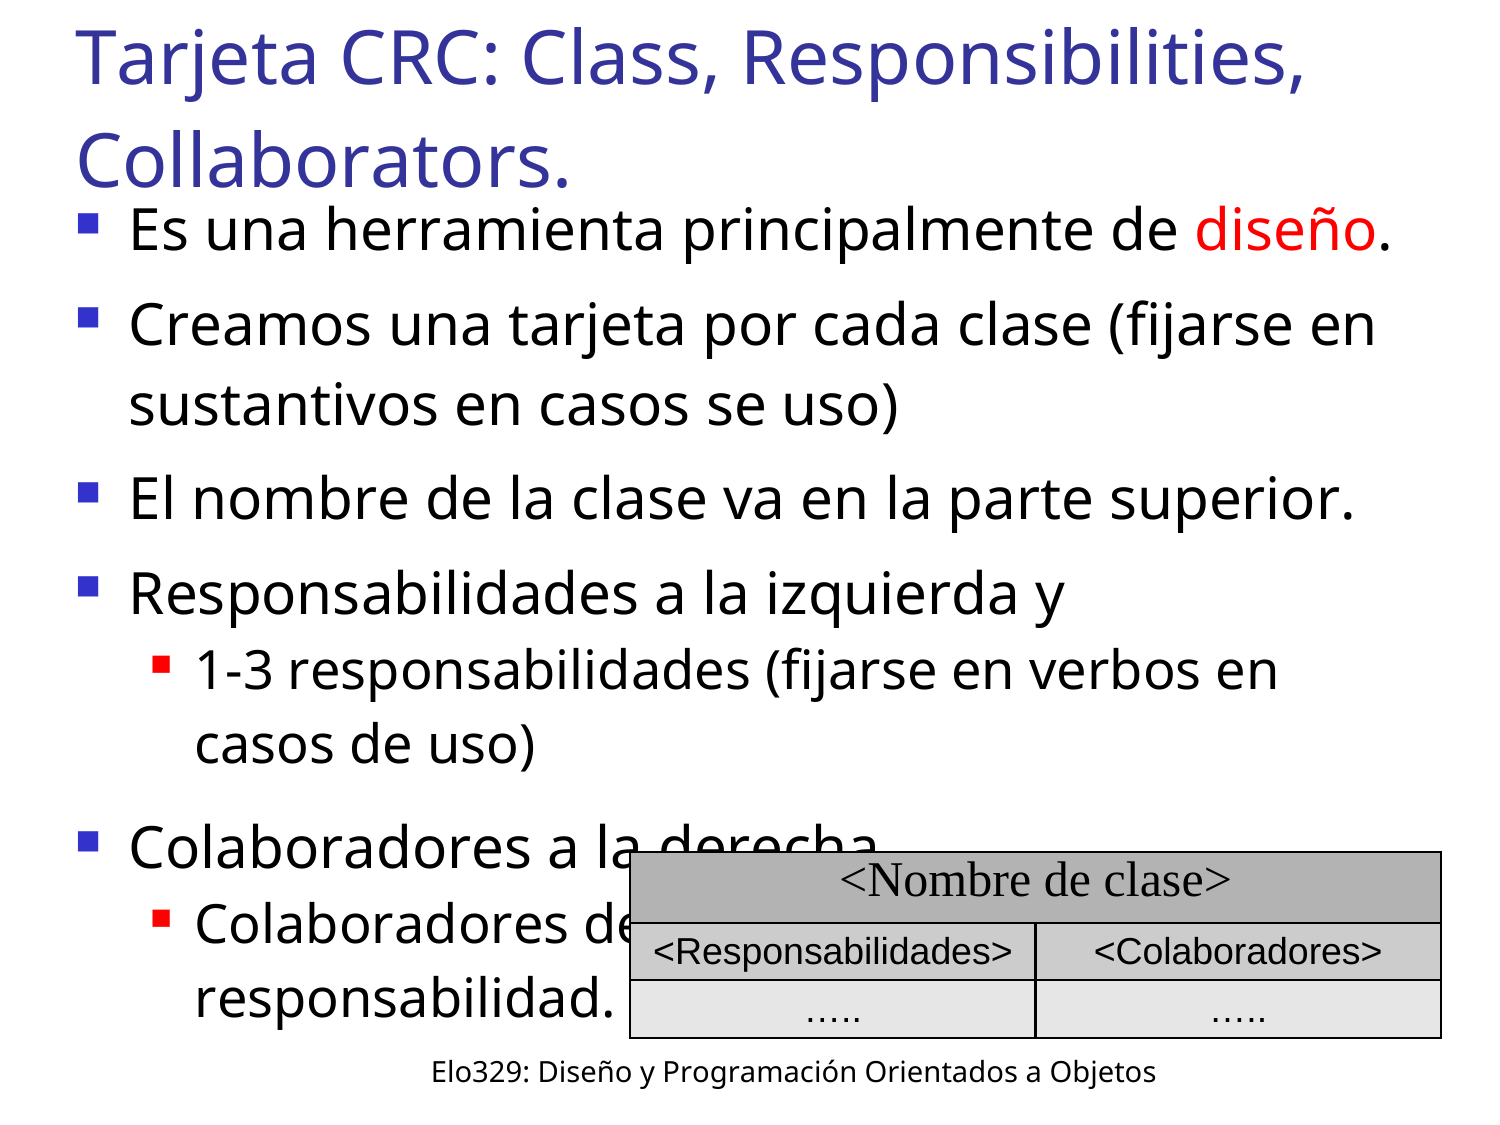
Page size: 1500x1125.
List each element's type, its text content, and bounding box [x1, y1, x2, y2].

table_header <Nombre de clase> [631, 853, 1440, 922]
table_cell <Colaboradores> [1037, 924, 1440, 979]
table_cell ….. [631, 981, 1034, 1037]
table_cell ….. [1037, 981, 1440, 1037]
title Tarjeta CRC: Class, Responsibilities, Collaborators. [75, 23, 1426, 190]
list Es una herramienta principalmente de diseño. Creamos una tarjeta por cada clase (fijarse en sustantivos en casos se uso)‏ El nombre de la clase va en la parte superior. Responsabilidades a la izquierda y 1-3 responsabilidades (fijarse en verbos en casos de uso)‏ Colaboradores a la derecha. Colaboradores de la clase, no de cada responsabilidad. [75, 187, 1398, 1048]
table_cell <Responsabilidades> [631, 924, 1034, 979]
